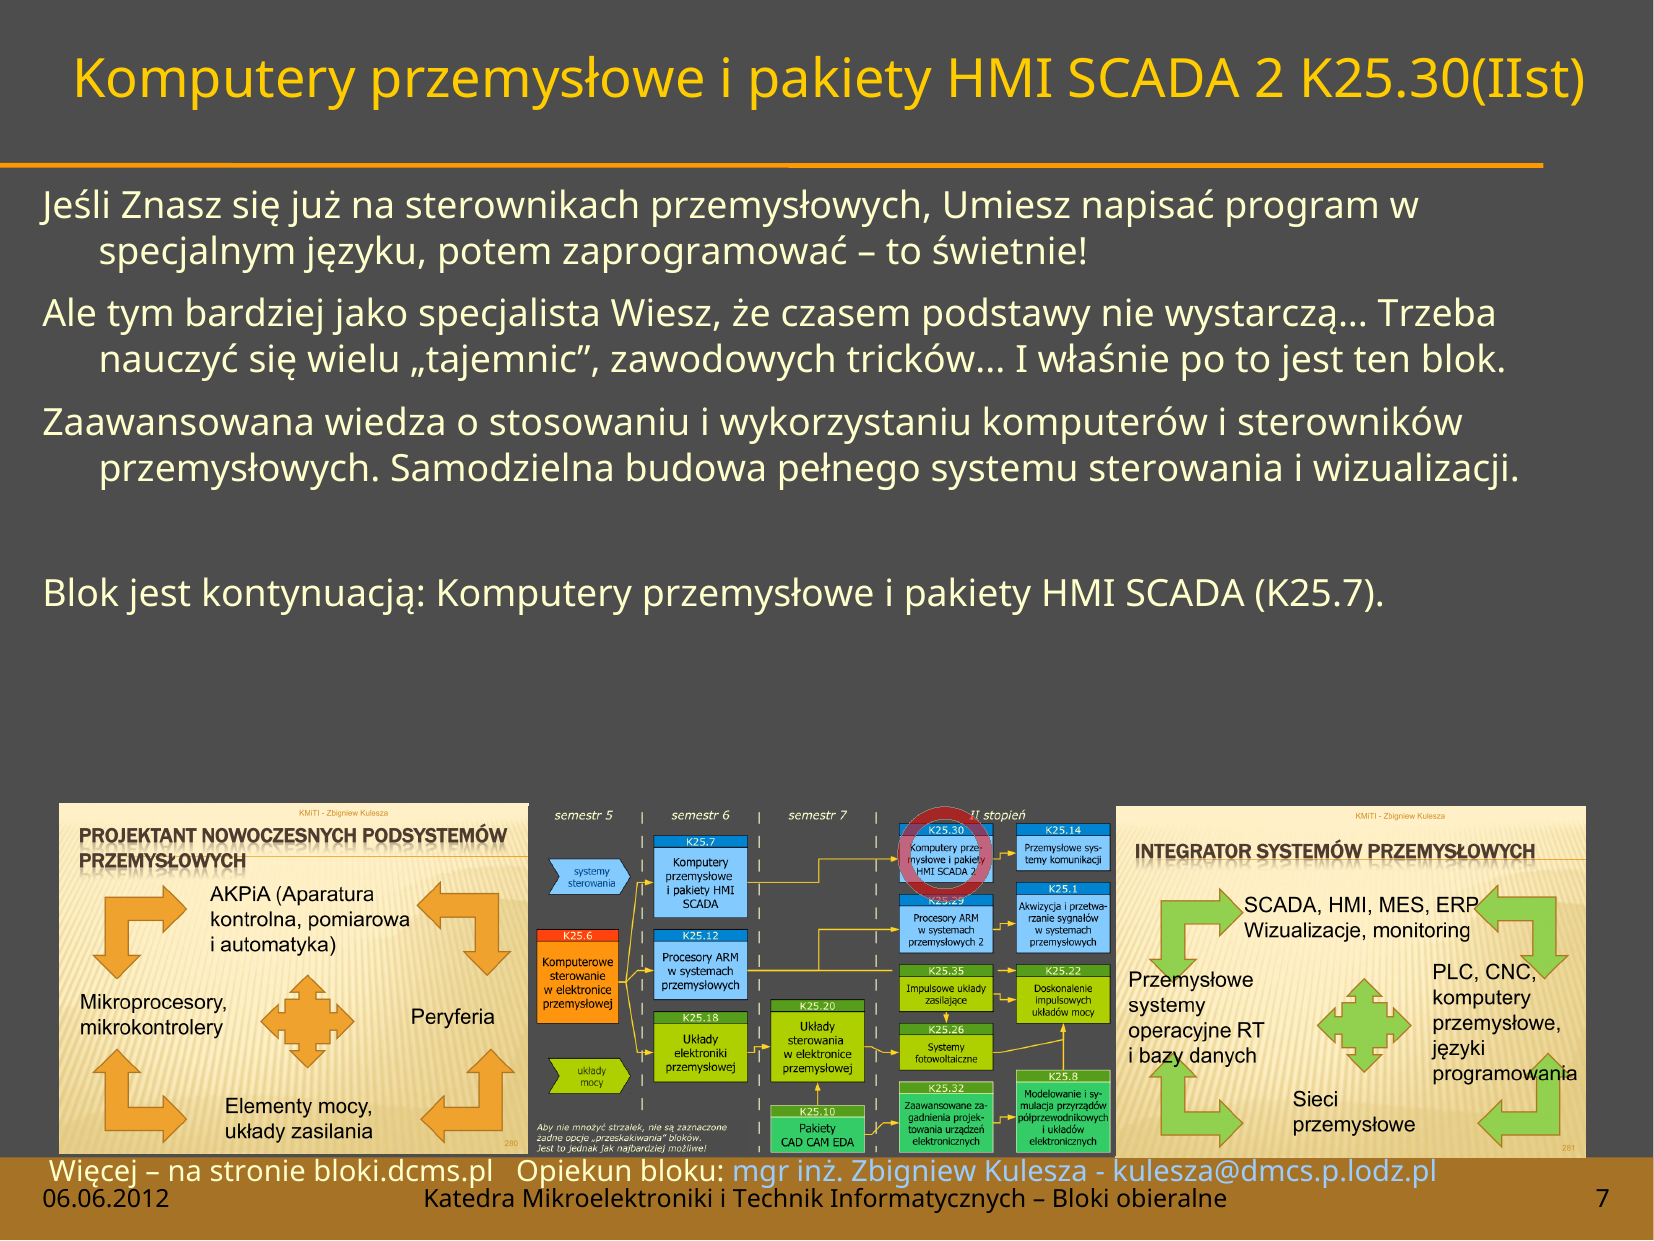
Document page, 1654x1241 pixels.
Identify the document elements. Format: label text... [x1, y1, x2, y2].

title Komputery przemysłowe i pakiety HMI SCADA 2 K25.30(IIst) [57, 3, 1620, 151]
text_box [897, 806, 993, 902]
picture [911, 820, 979, 888]
list Jeśli Znasz się już na sterownikach przemysłowych, Umiesz napisać program w specjalnym języku, potem zaprogramować – to świetnie! Ale tym bardziej jako specjalista Wiesz, że czasem podstawy nie wystarczą... Trzeba nauczyć się wielu „tajemnic”, zawodowych tricków... I właśnie po to jest ten blok. Zaawansowana wiedza o stosowaniu i wykorzystaniu komputerów i sterowników przemysłowych. Samodzielna budowa pełnego systemu sterowania i wizualizacji. Blok jest kontynuacją: Komputery przemysłowe i pakiety HMI SCADA (K25.7). [27, 174, 1630, 668]
picture [59, 803, 1586, 1145]
list Więcej – na stronie bloki.dcms.pl Opiekun bloku: mgr inż. Zbigniew Kulesza - kulesza@dmcs.p.lodz.pl [33, 1145, 1619, 1235]
